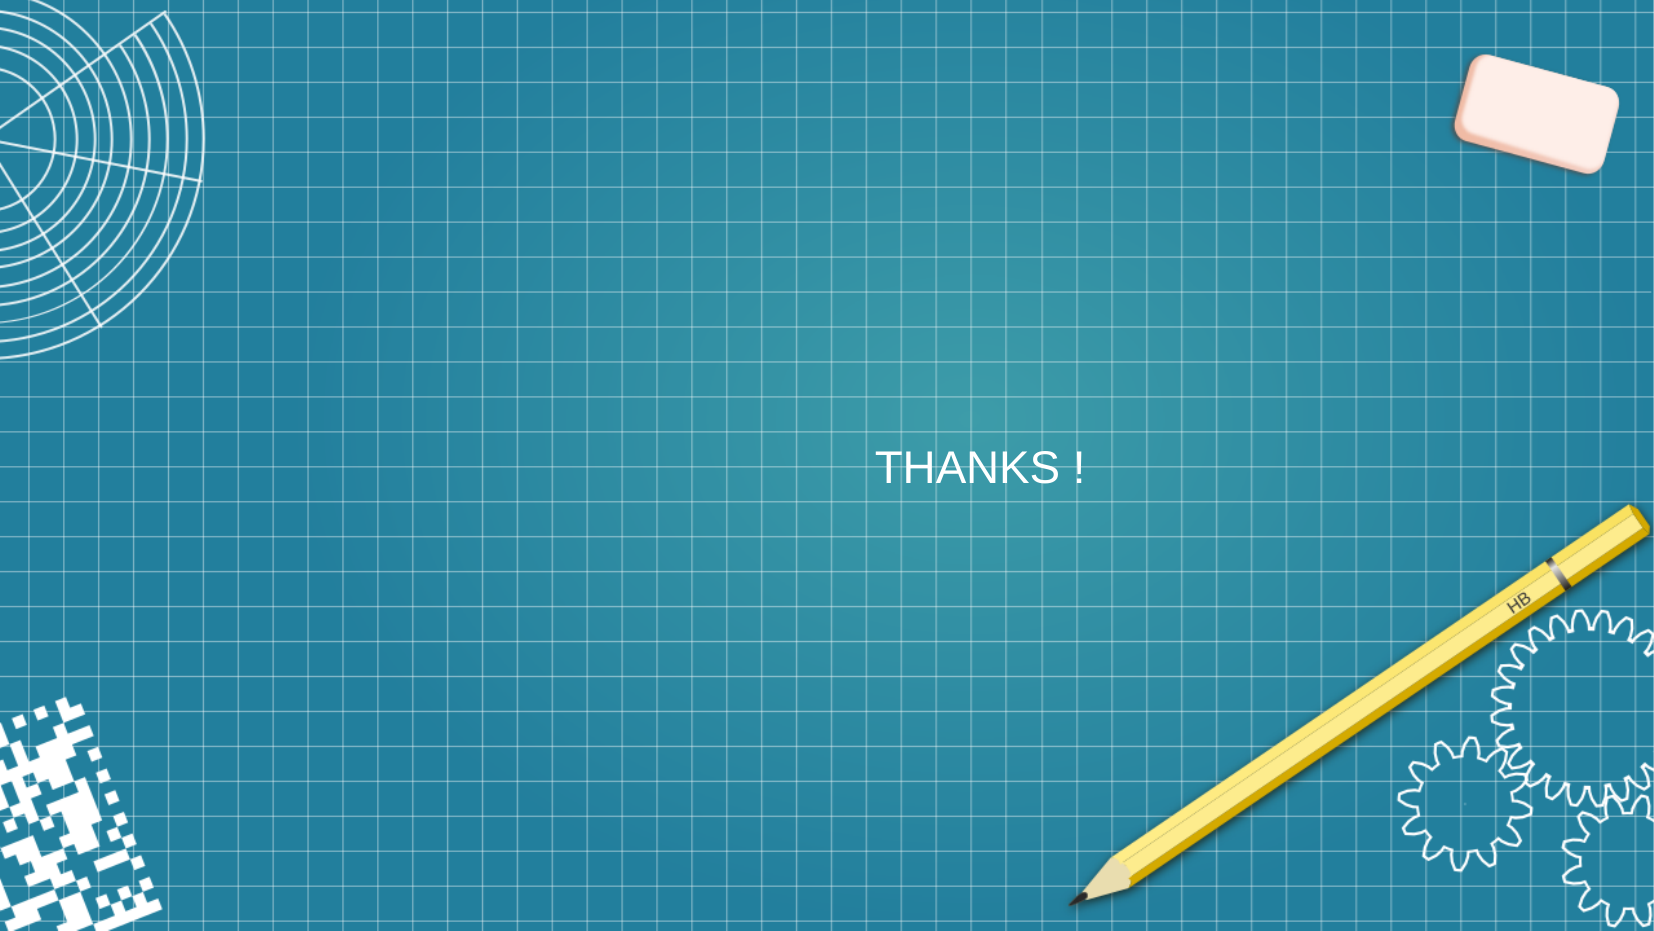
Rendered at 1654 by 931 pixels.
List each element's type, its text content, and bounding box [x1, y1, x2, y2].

picture [0, 0, 1654, 931]
title THANKS ! [389, 389, 1571, 546]
